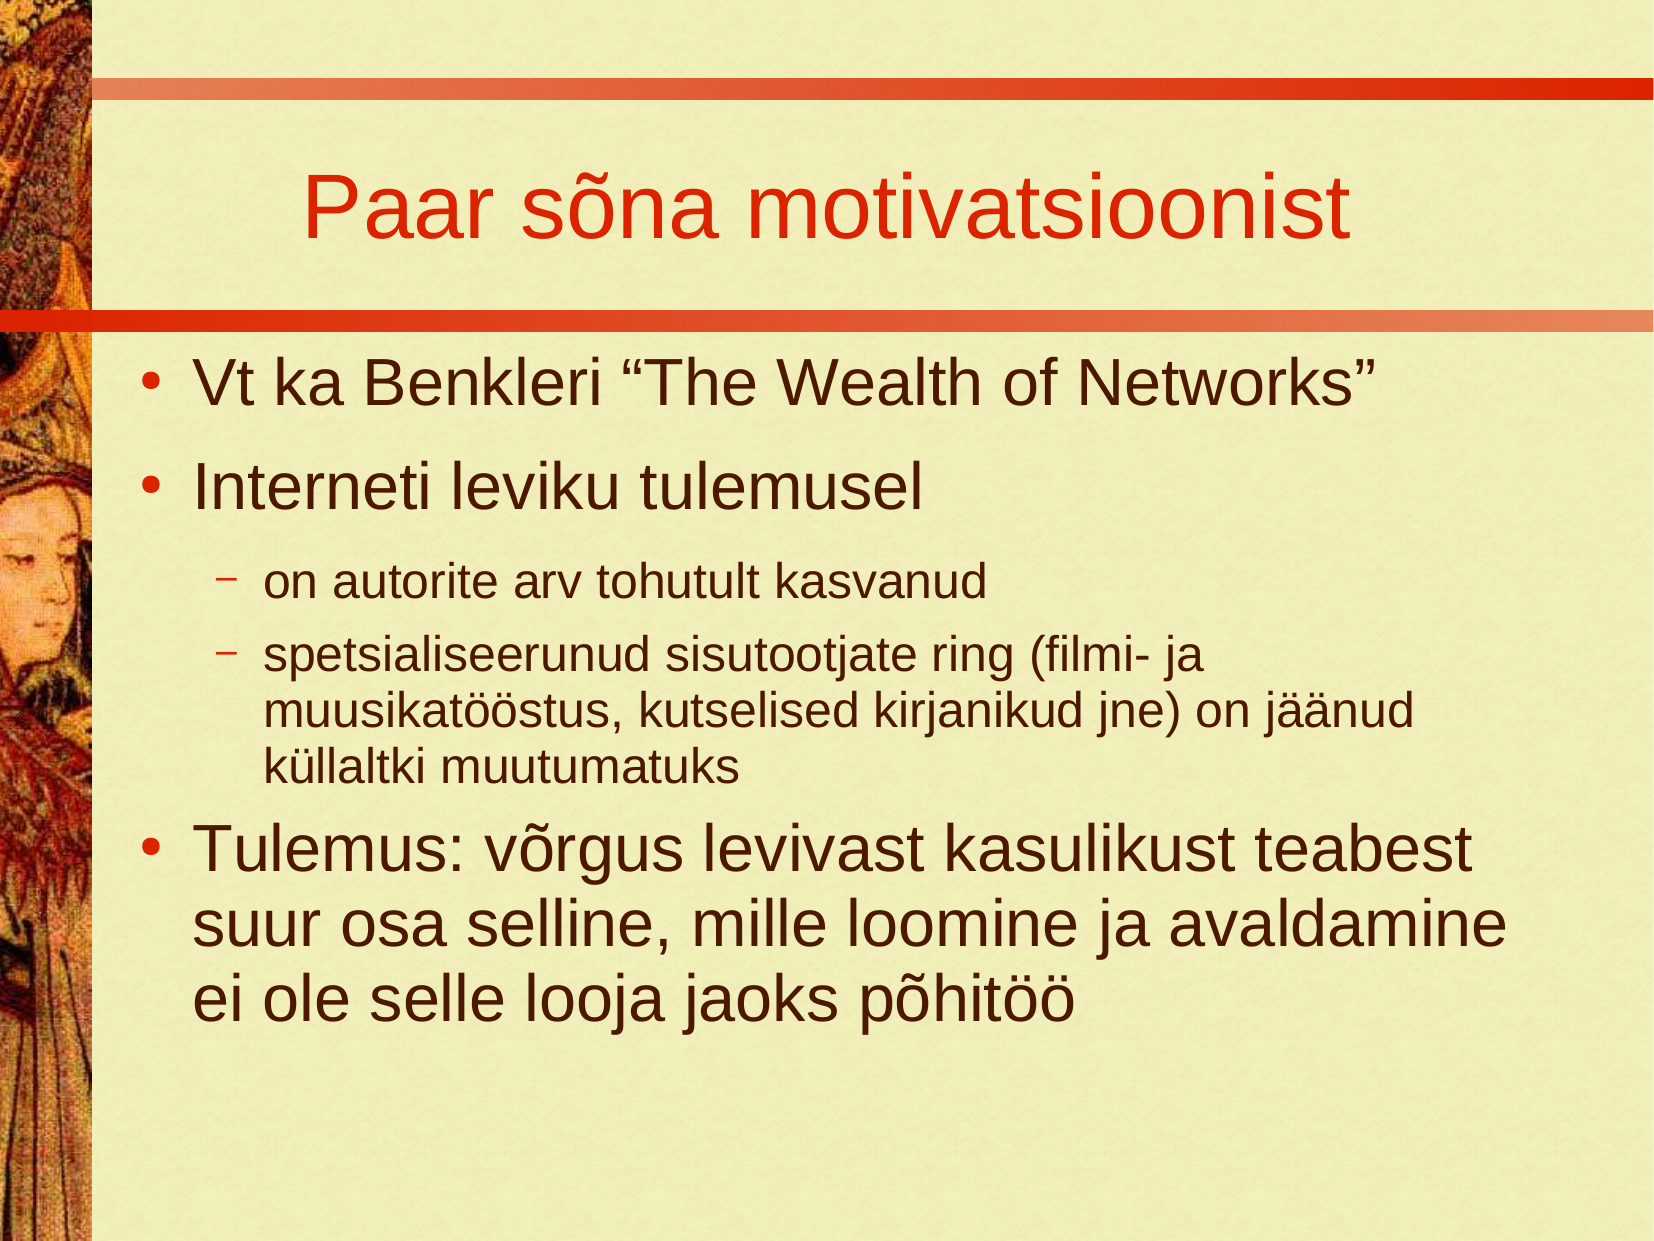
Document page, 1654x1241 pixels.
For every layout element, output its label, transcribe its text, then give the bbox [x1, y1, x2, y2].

list Vt ka Benkleri “The Wealth of Networks” Interneti leviku tulemusel on autorite arv tohutult kasvanud spetsialiseerunud sisutootjate ring (filmi- ja muusikatööstus, kutselised kirjanikud jne) on jäänud küllaltki muutumatuks Tulemus: võrgus levivast kasulikust teabest suur osa selline, mille loomine ja avaldamine ei ole selle looja jaoks põhitöö [121, 344, 1534, 1127]
picture [0, 0, 1654, 310]
picture [0, 332, 1654, 1241]
title Paar sõna motivatsioonist [121, 102, 1534, 311]
